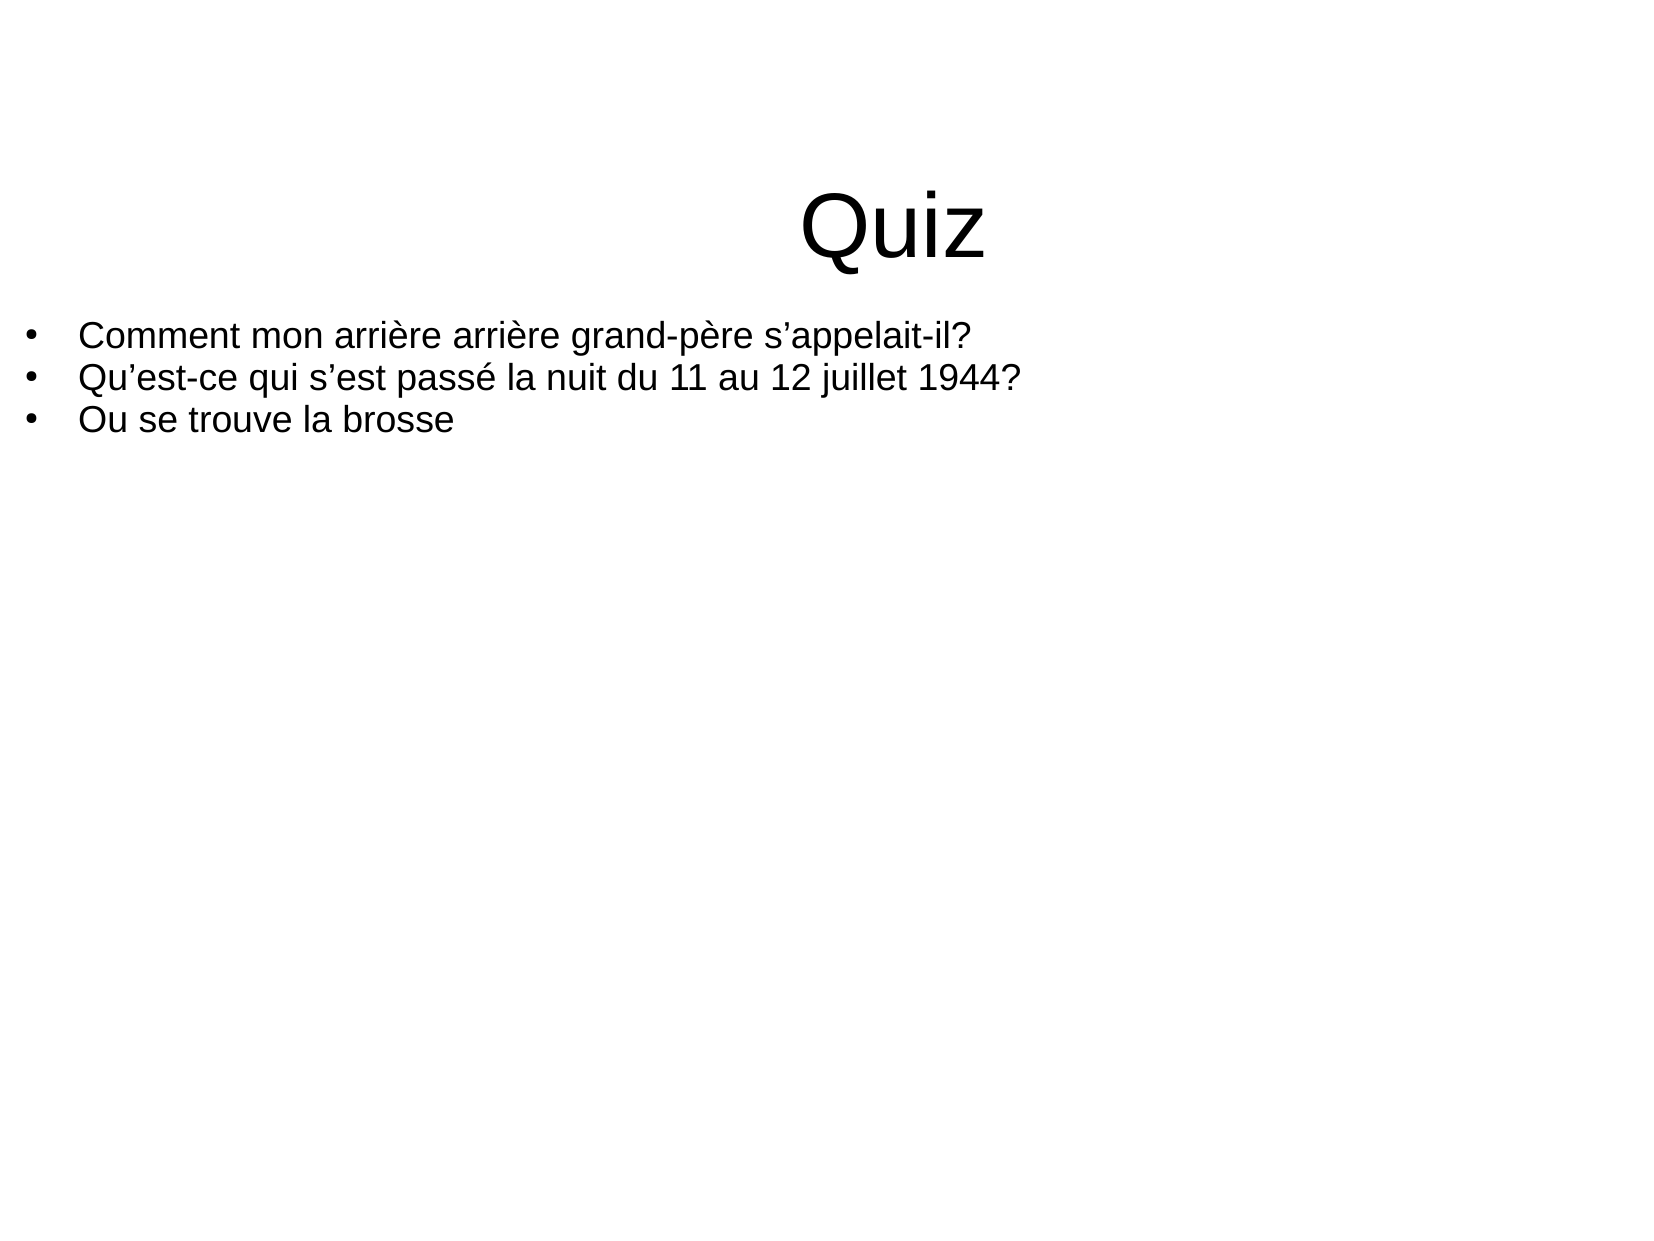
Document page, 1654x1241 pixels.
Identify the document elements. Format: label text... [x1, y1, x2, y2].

title Quiz [149, 174, 1638, 482]
text_box Comment mon arrière arrière grand-père s’appelait-il? Qu’est-ce qui s’est passé la nuit du 11 au 12 juillet 1944? Ou se trouve la brosse [0, 307, 1638, 1241]
